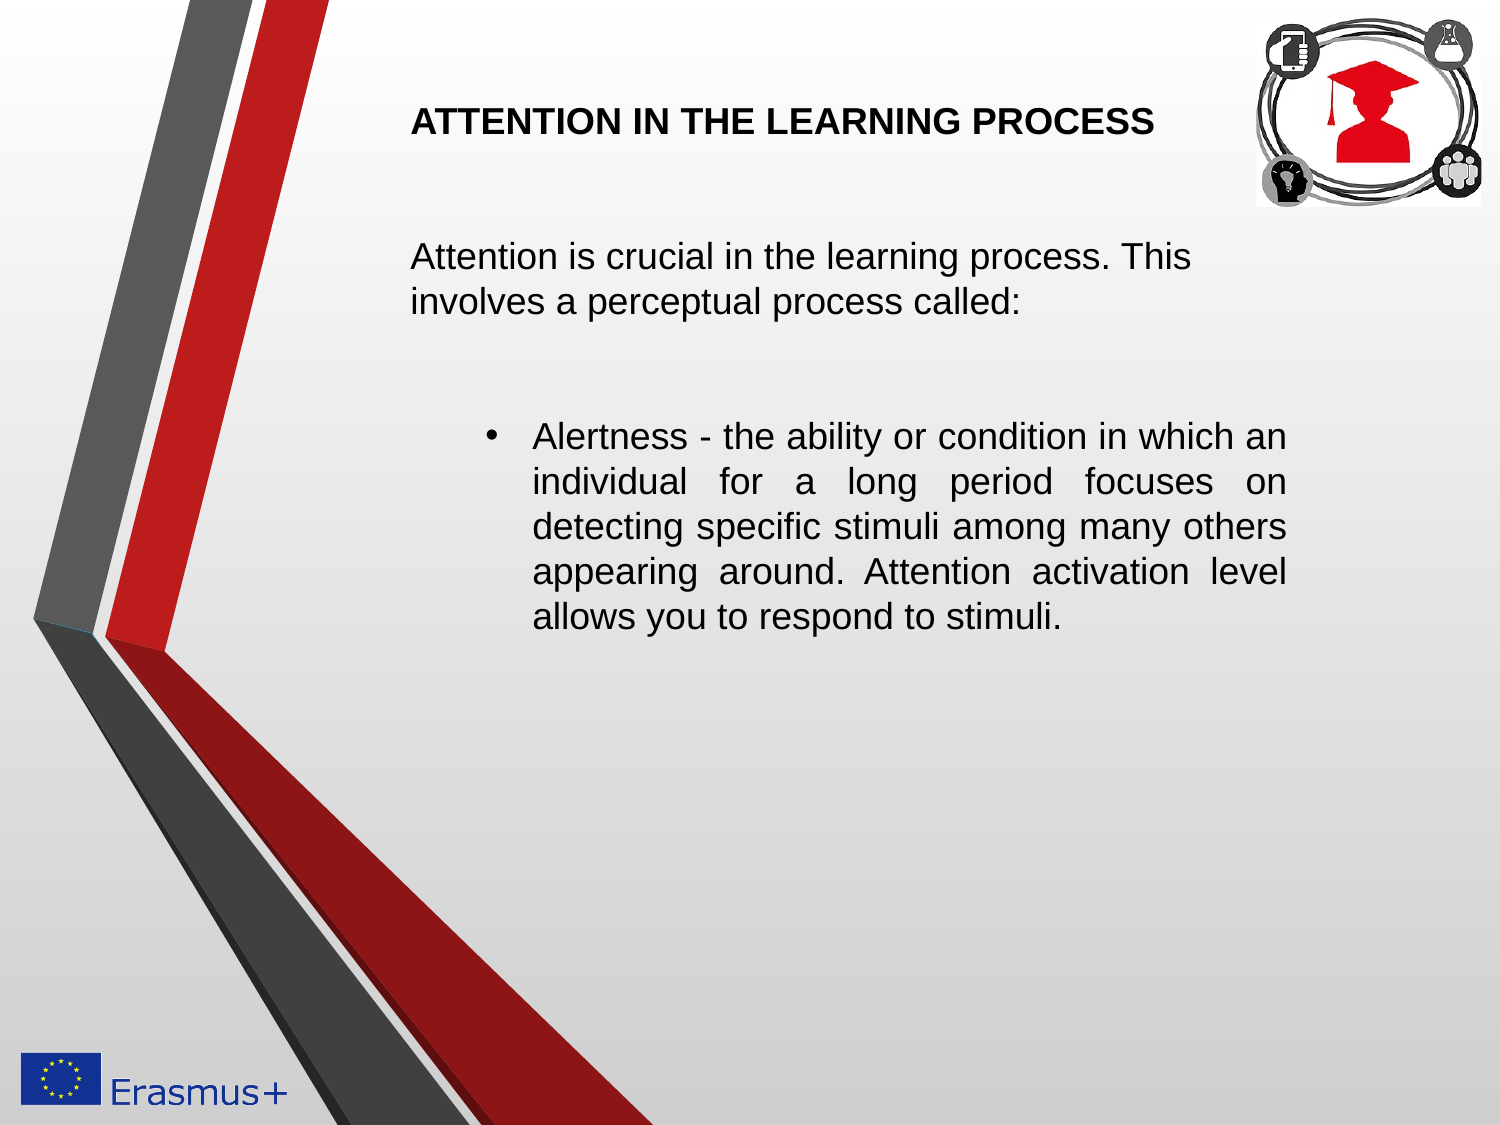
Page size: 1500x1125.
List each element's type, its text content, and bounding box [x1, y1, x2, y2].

picture [1256, 18, 1482, 207]
picture [5, 1037, 302, 1120]
chart [1303, 19, 1483, 209]
text_box ATTENTION IN THE LEARNING PROCESS Attention is crucial in the learning process. This involves a perceptual process called: Alertness - the ability or condition in which an individual for a long period focuses on detecting specific stimuli among many others appearing around. Attention activation level allows you to respond to stimuli. [395, 89, 1303, 645]
